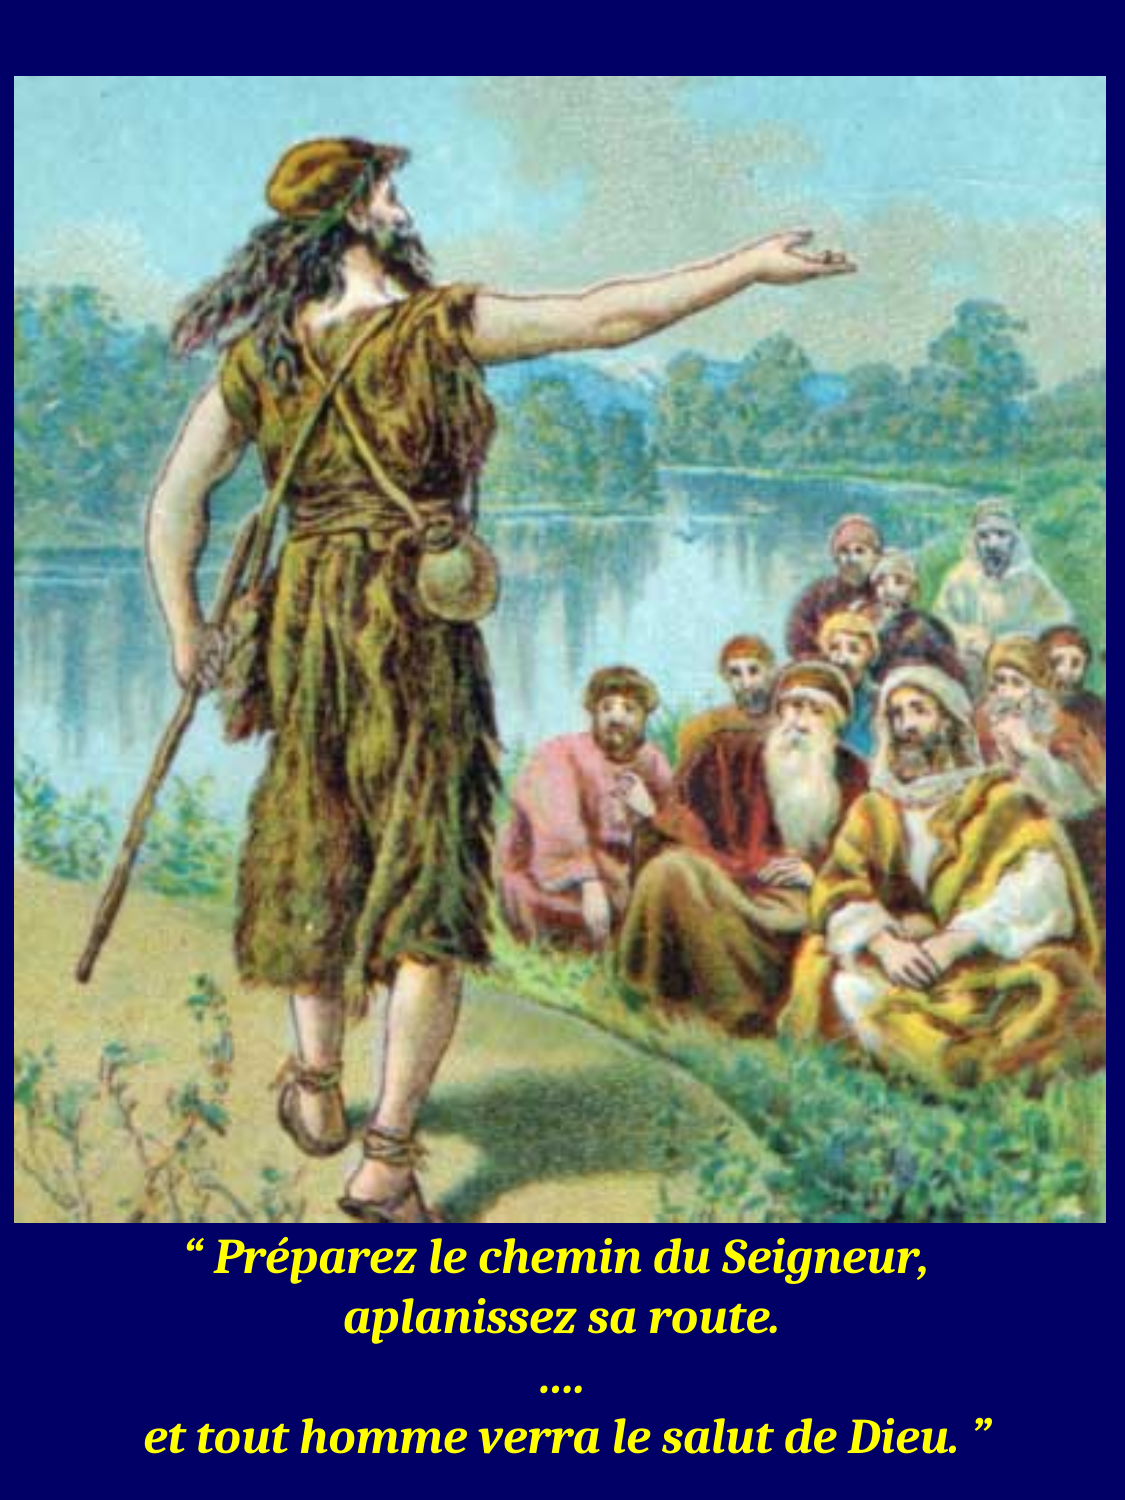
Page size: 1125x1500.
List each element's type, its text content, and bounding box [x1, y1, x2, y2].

text_box “ Préparez le chemin du Seigneur, aplanissez sa route. …. et tout homme verra le salut de Dieu. ” [117, 1215, 1006, 1472]
picture [14, 76, 1106, 1223]
